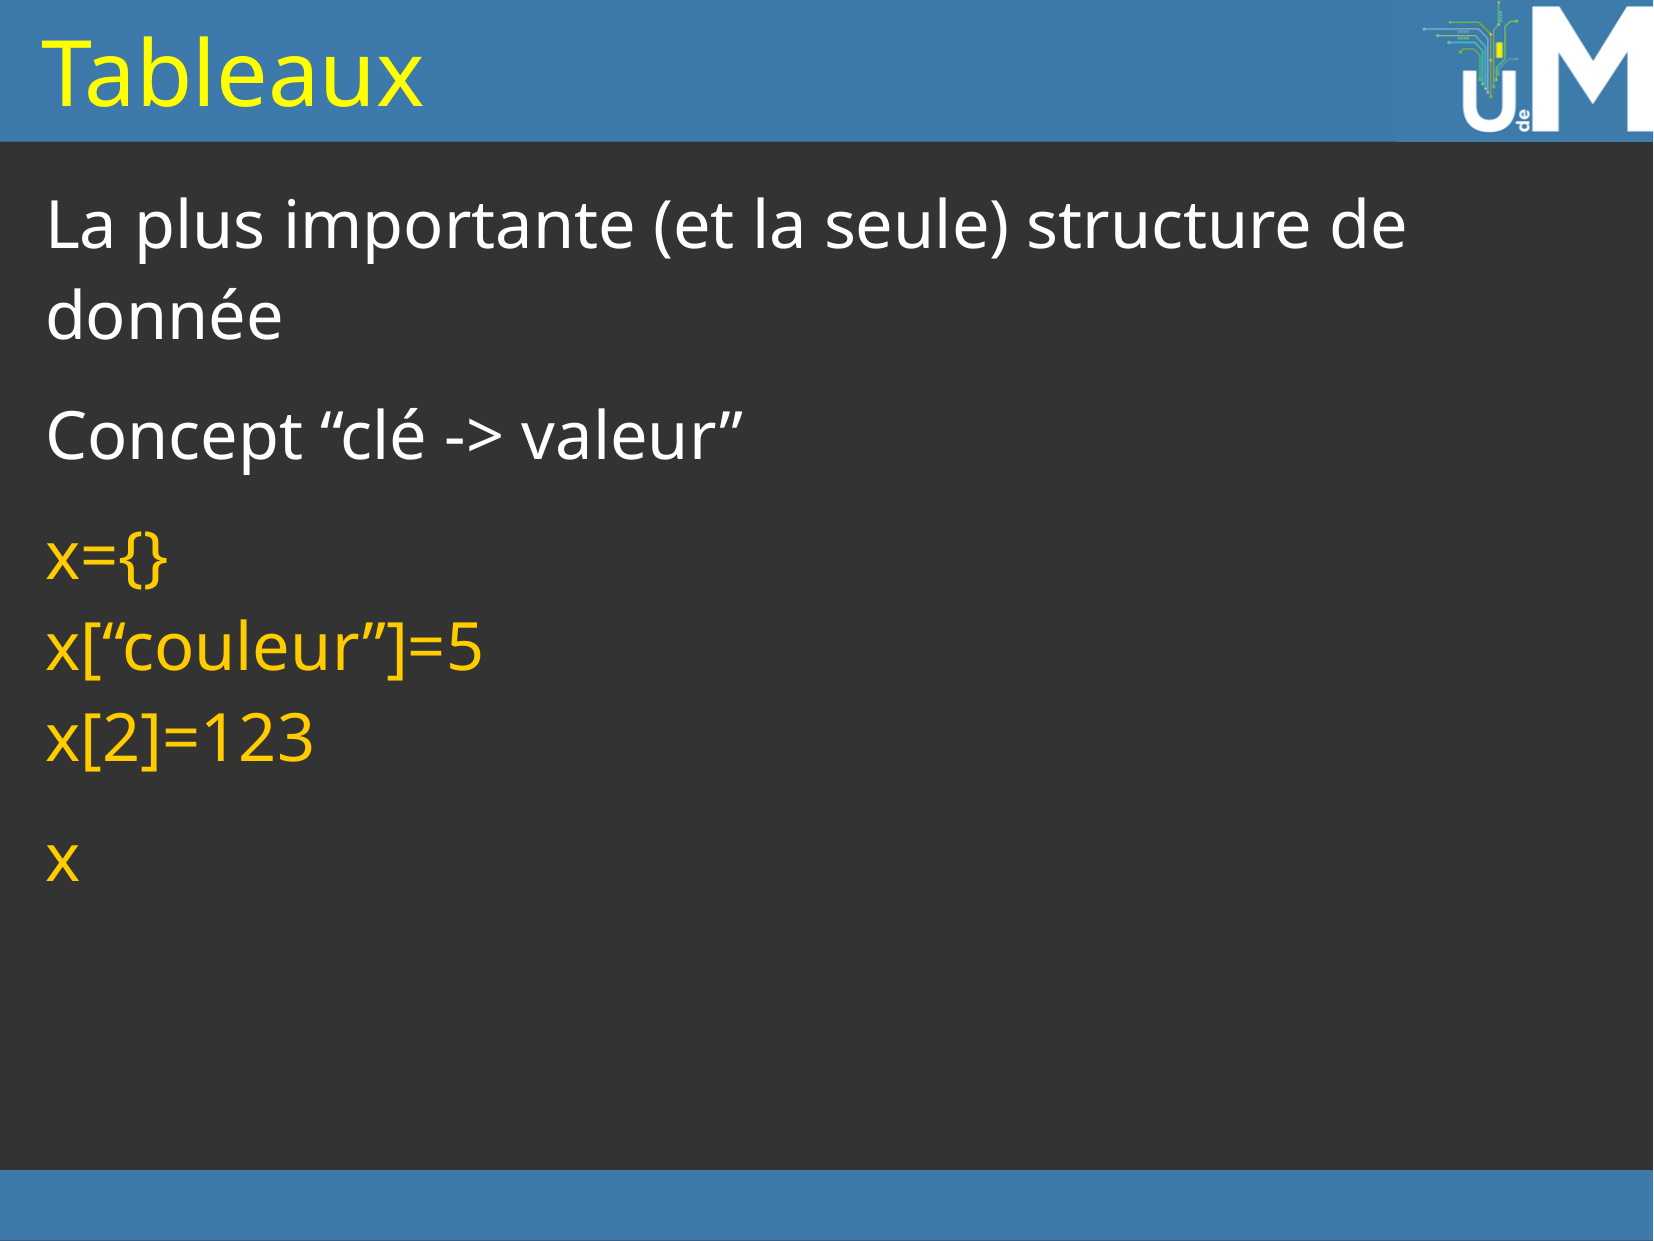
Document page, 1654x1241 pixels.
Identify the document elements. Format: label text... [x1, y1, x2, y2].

picture [1397, 0, 1654, 142]
title Tableaux [41, 11, 1411, 130]
list La plus importante (et la seule) structure de donnée Concept “clé -> valeur” x={} x[“couleur”]=5 x[2]=123 x [45, 177, 1606, 1141]
